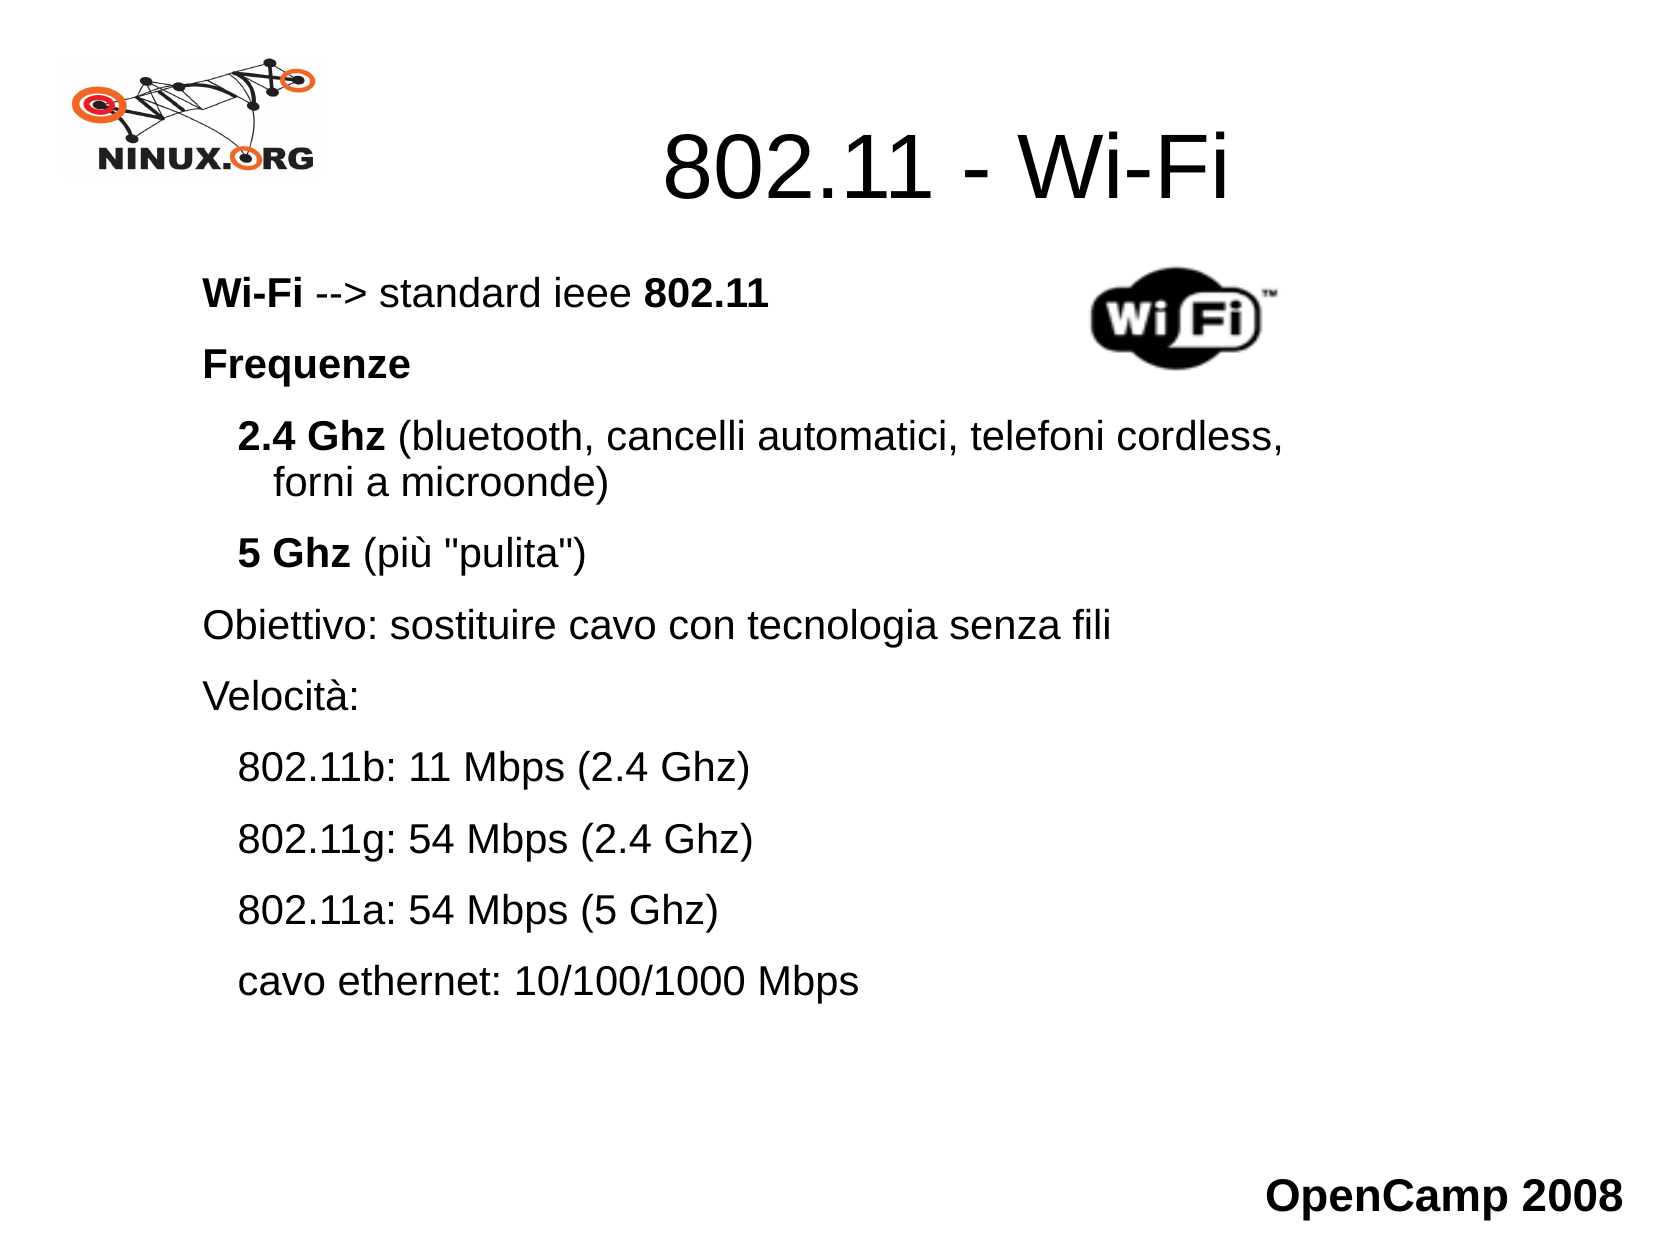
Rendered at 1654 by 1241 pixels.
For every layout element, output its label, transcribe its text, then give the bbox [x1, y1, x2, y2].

text_box OpenCamp 2008 [1237, 1162, 1651, 1237]
text_box Wi-Fi --> standard ieee 802.11 Frequenze 2.4 Ghz (bluetooth, cancelli automatici, telefoni cordless, forni a microonde) 5 Ghz (più "pulita") Obiettivo: sostituire cavo con tecnologia senza fili Velocità: 802.11b: 11 Mbps (2.4 Ghz) 802.11g: 54 Mbps (2.4 Ghz) 802.11a: 54 Mbps (5 Ghz) cavo ethernet: 10/100/1000 Mbps [187, 262, 1313, 1132]
title 802.11 - Wi-Fi [356, 70, 1538, 263]
picture [59, 58, 323, 178]
picture [1087, 263, 1283, 376]
